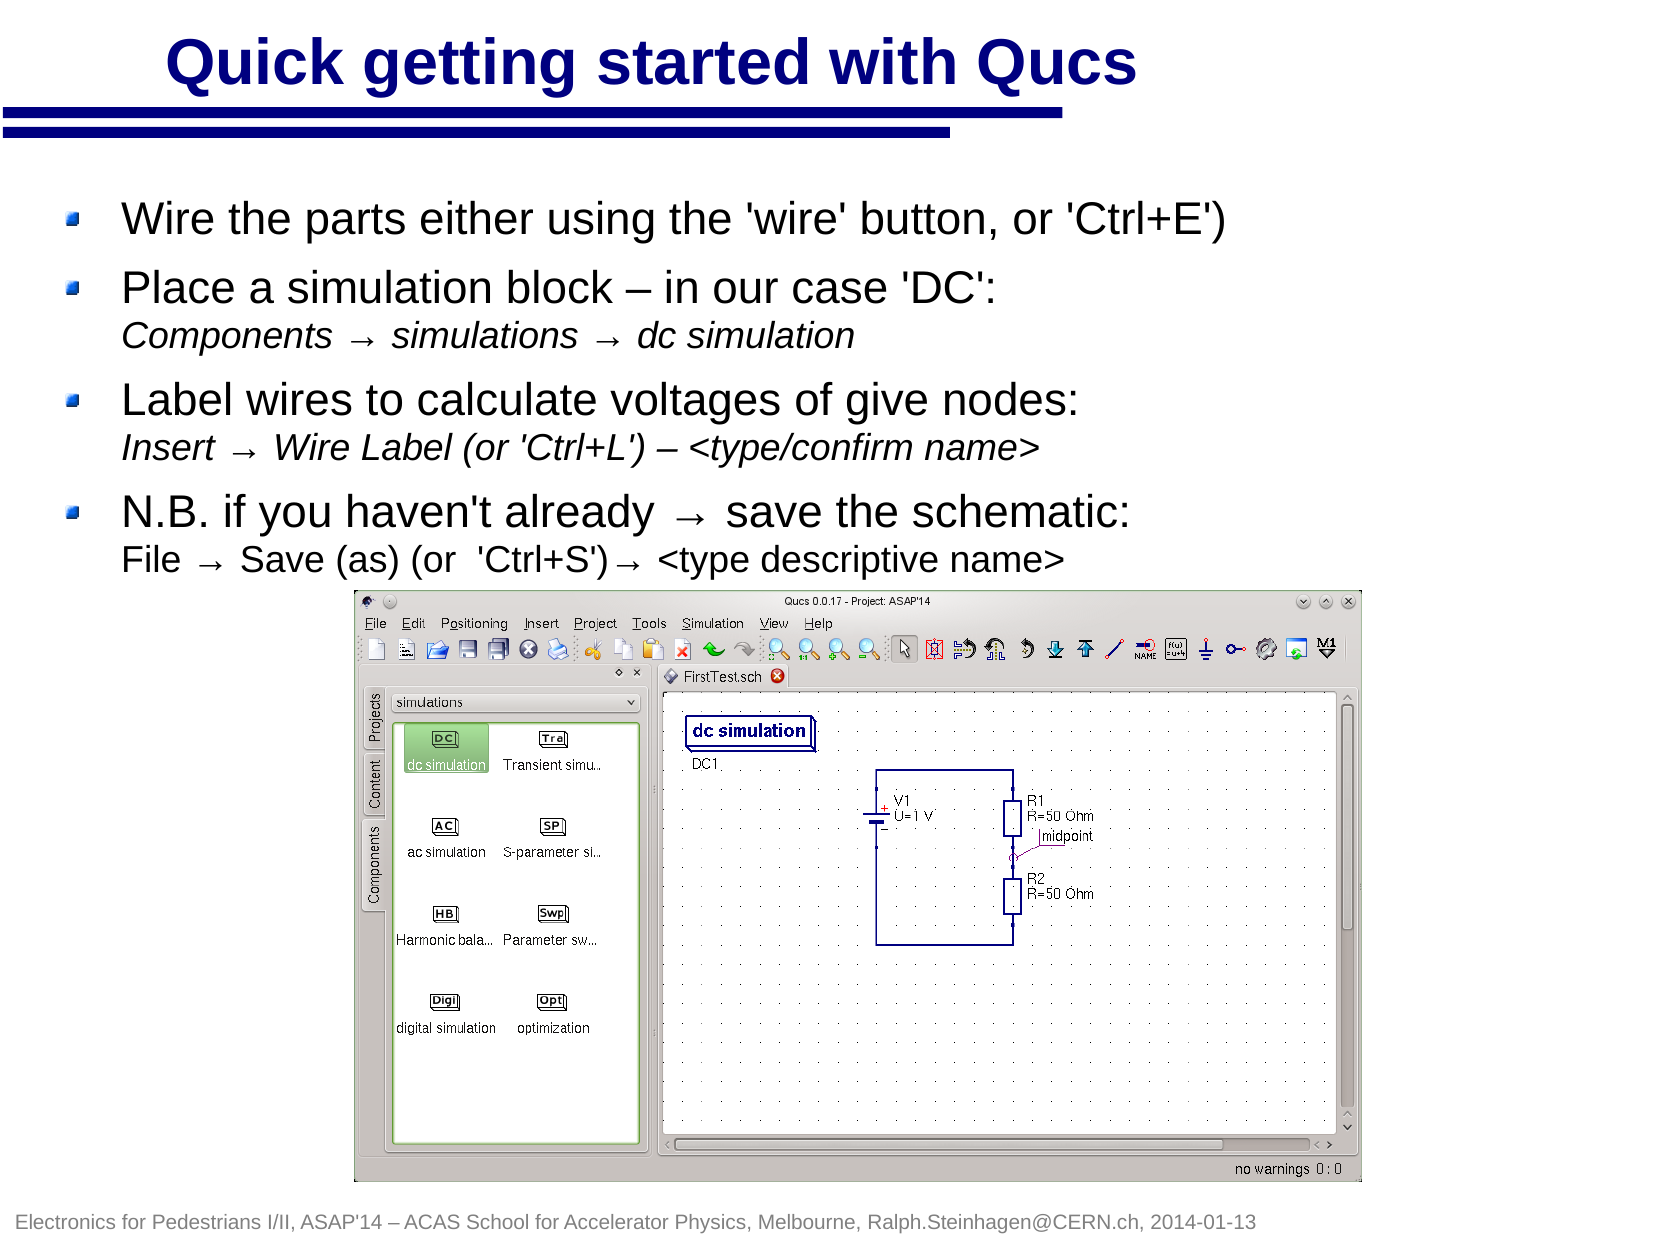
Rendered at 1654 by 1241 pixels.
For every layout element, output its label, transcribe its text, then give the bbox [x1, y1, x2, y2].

title Quick getting started with Qucs [165, 0, 1323, 124]
list Wire the parts either using the 'wire' button, or 'Ctrl+E') Place a simulation block – in our case 'DC': Components → simulations → dc simulation Label wires to calculate voltages of give nodes: Insert → Wire Label (or 'Ctrl+L') – <type/confirm name> N.B. if you haven't already → save the schematic: File → Save (as) (or 'Ctrl+S')→ <type descriptive name> [65, 192, 1628, 1205]
picture [354, 590, 1362, 1182]
